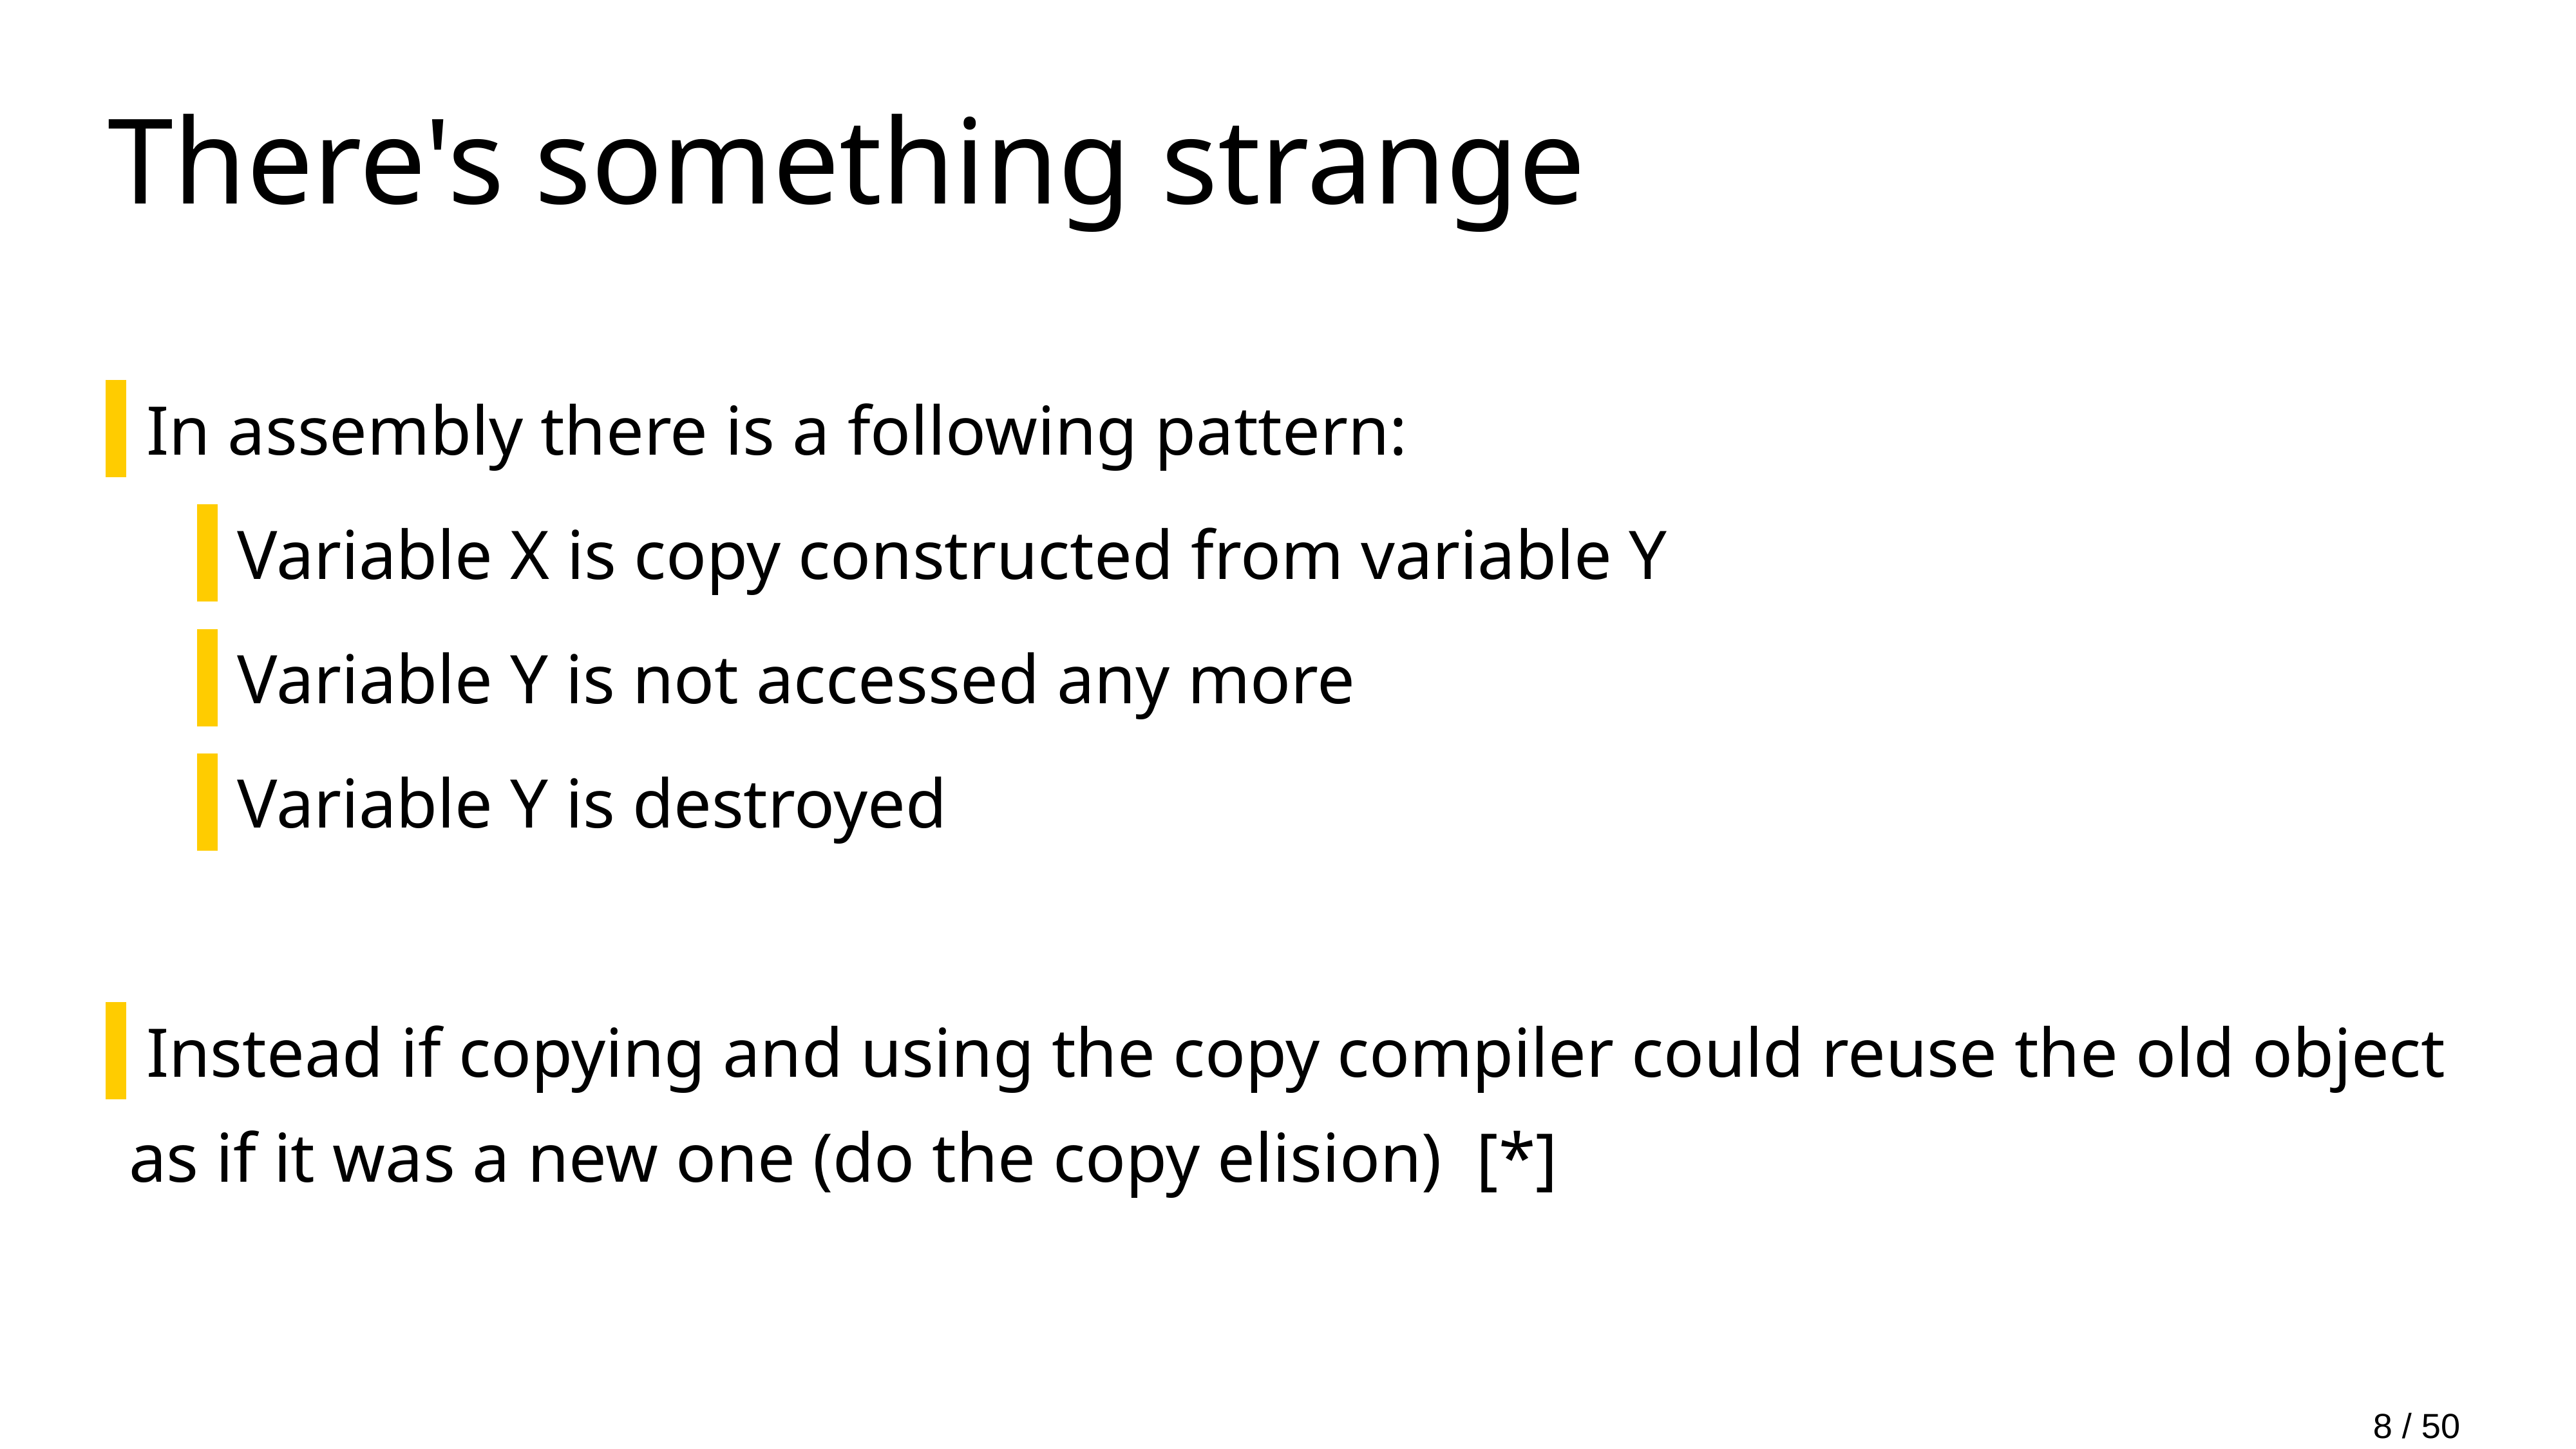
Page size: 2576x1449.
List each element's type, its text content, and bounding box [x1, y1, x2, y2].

text_box <number> / 50 [2363, 1402, 2576, 1449]
text_box In assembly there is a following pattern: Variable X is copy constructed from variable Y Variable Y is not accessed any more Variable Y is destroyed Instead if copying and using the copy compiler could reuse the old object as if it was a new one (do the copy elision) [*] [96, 364, 2512, 1419]
title There's something strange [108, 80, 2468, 242]
